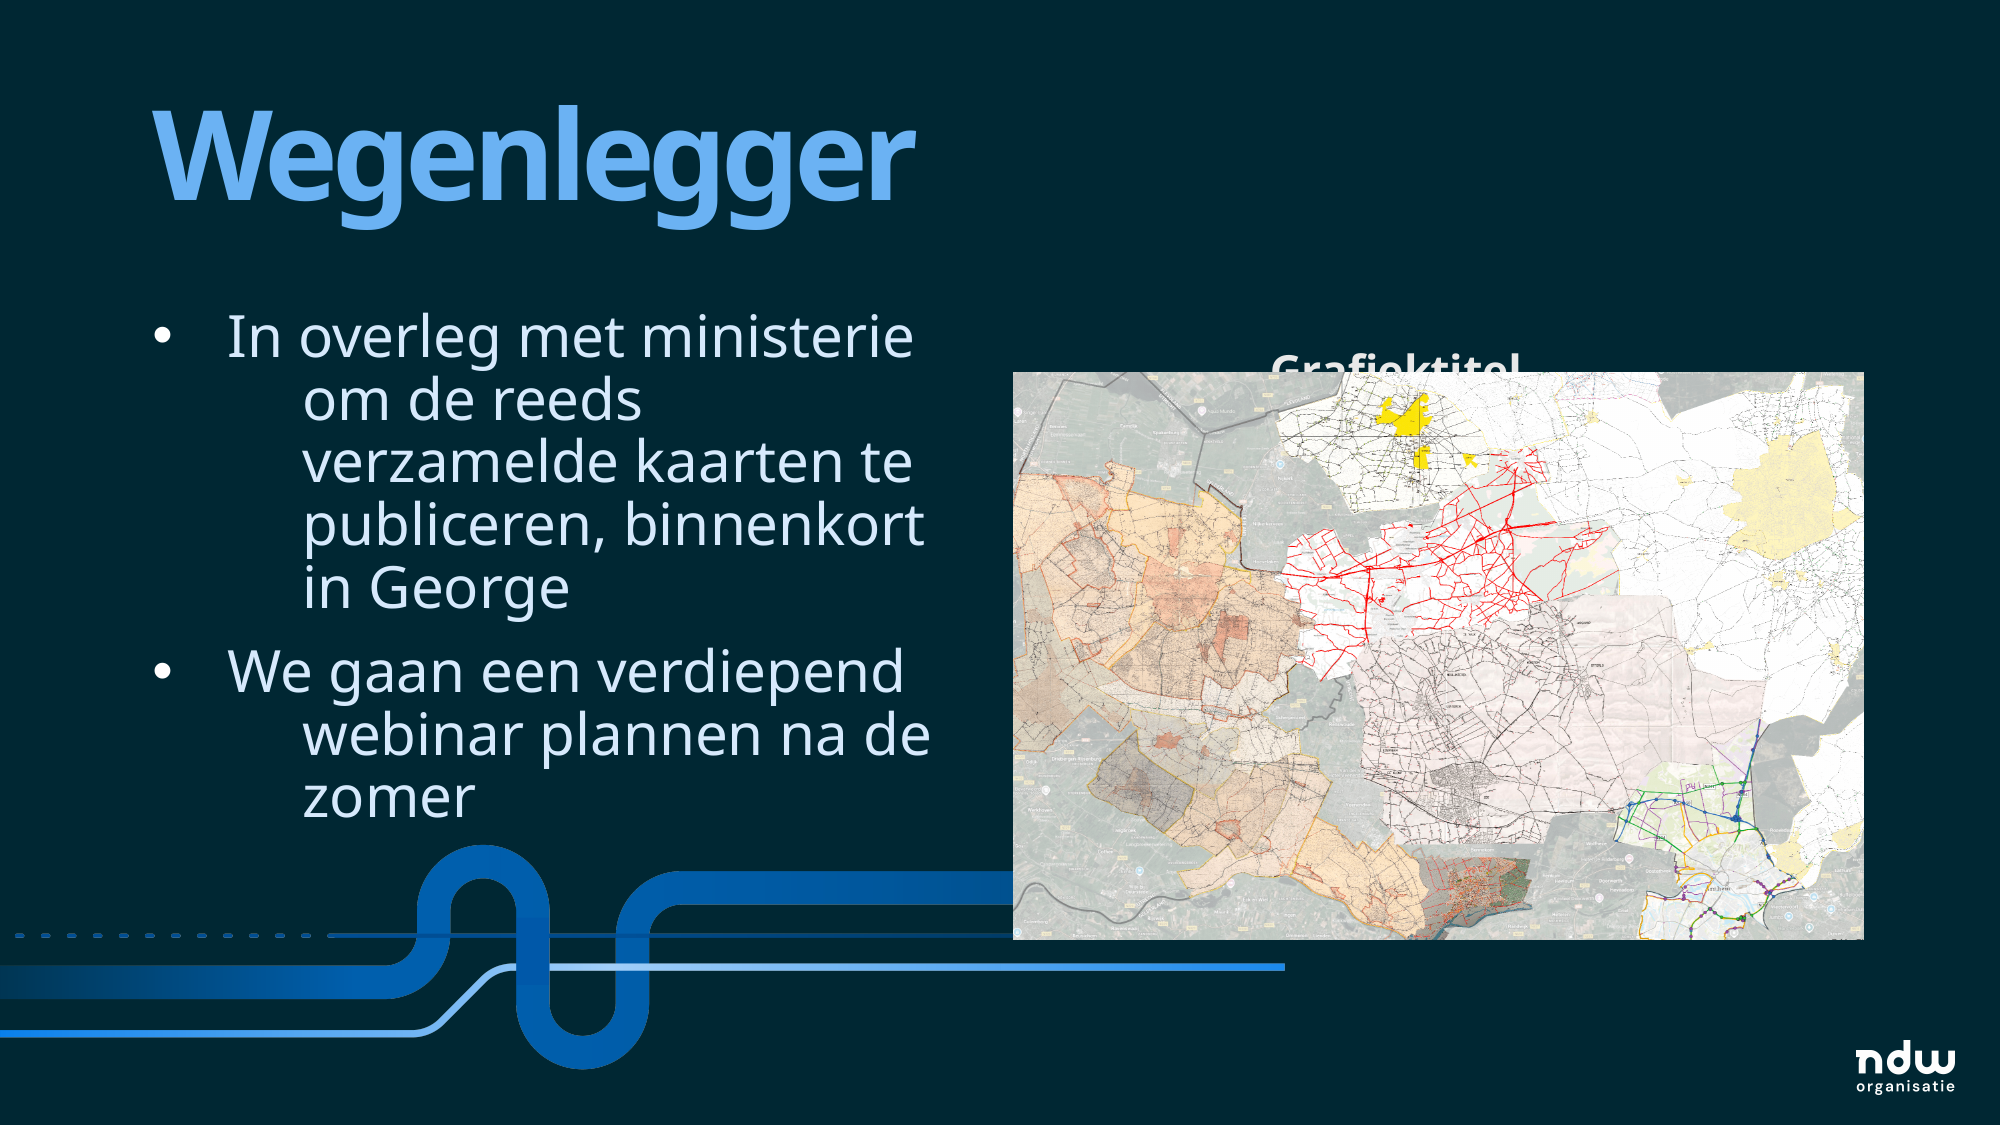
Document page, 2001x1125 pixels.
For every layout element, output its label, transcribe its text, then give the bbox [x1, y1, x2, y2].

title Wegenlegger [137, 59, 1863, 278]
picture [1013, 372, 1863, 939]
list In overleg met ministerie om de reeds verzamelde kaarten te publiceren, binnenkort in George We gaan een verdiepend webinar plannen na de zomer [137, 299, 988, 1014]
